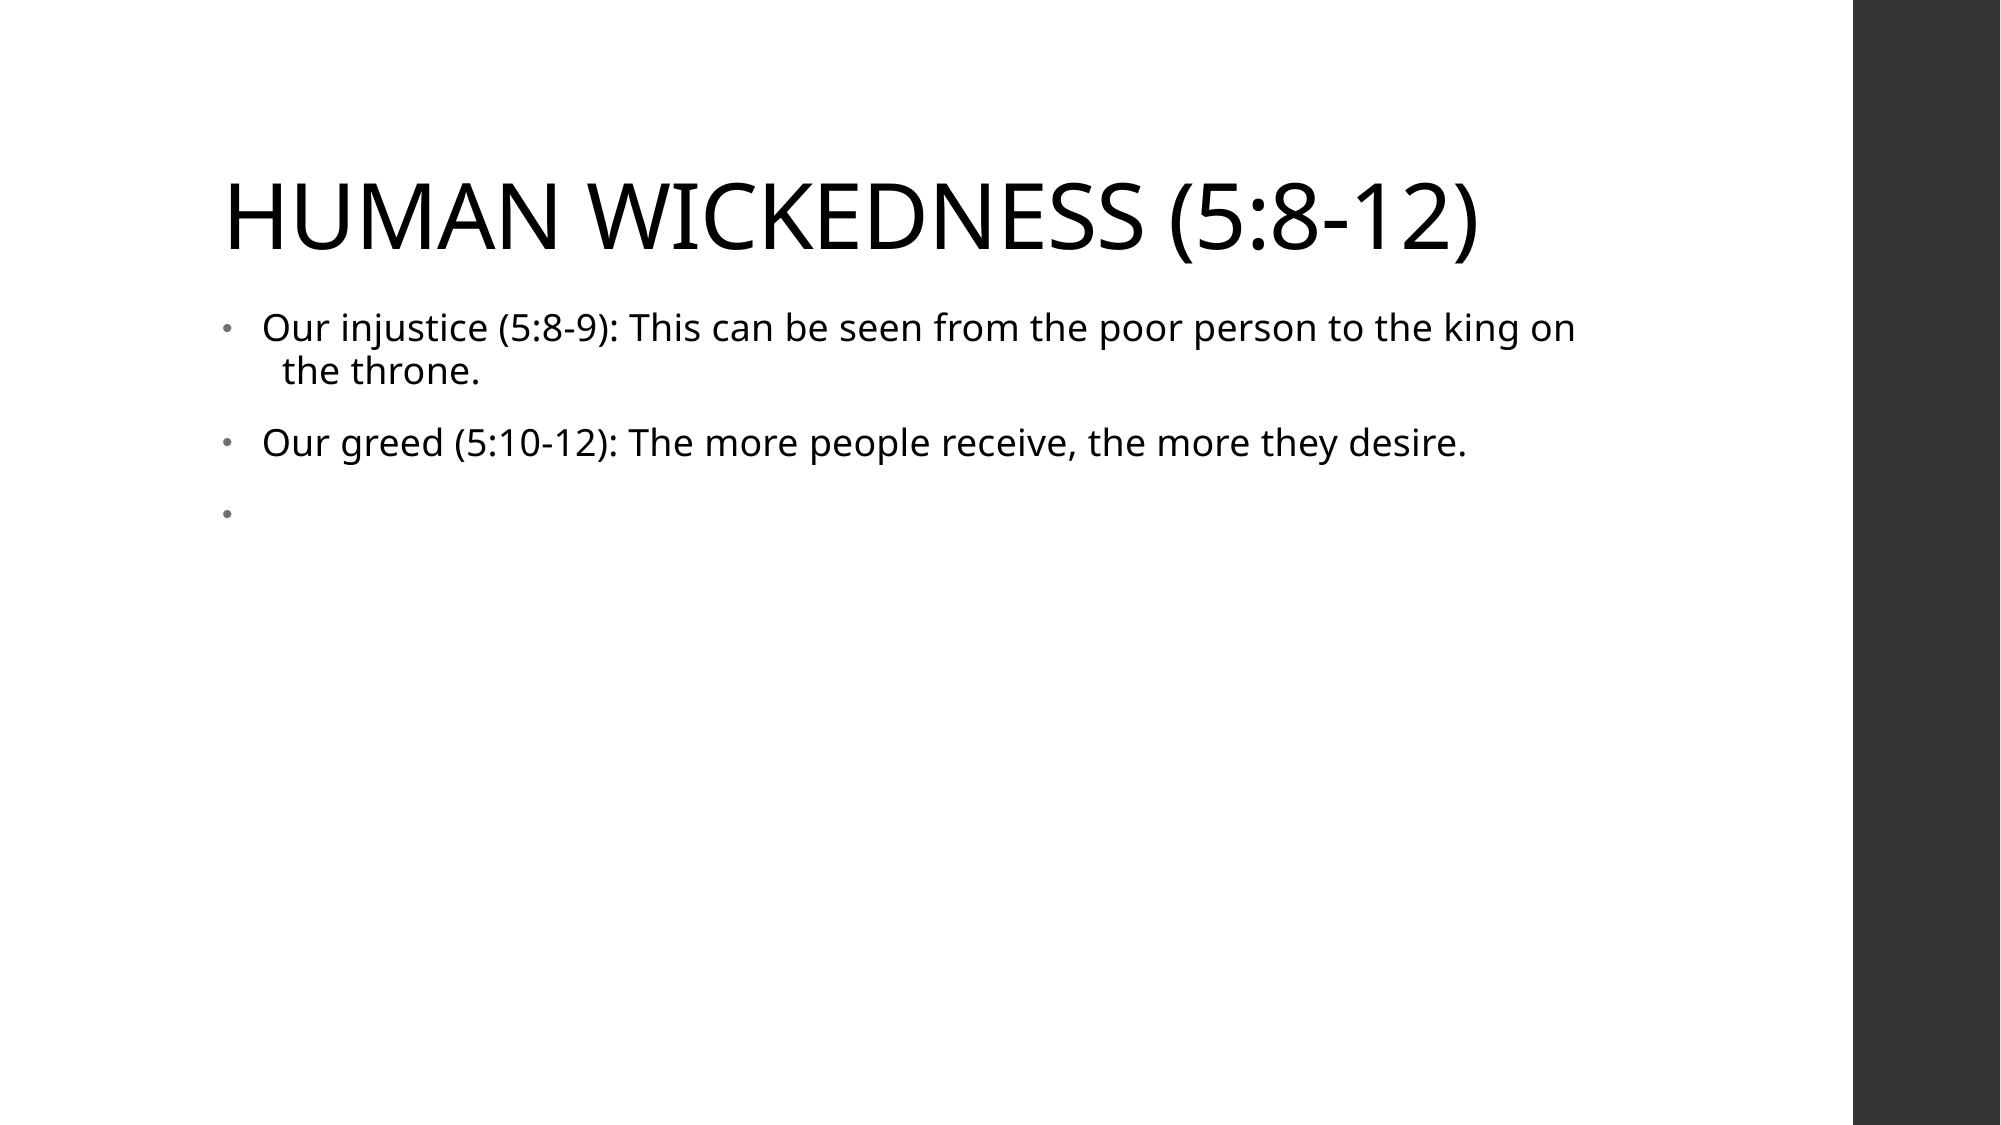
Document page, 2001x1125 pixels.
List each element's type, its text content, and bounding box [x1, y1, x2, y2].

title HUMAN WICKEDNESS (5:8-12) [206, 60, 1797, 278]
list Our injustice (5:8-9): This can be seen from the poor person to the king on the throne. Our greed (5:10-12): The more people receive, the more they desire. [206, 299, 1617, 1014]
